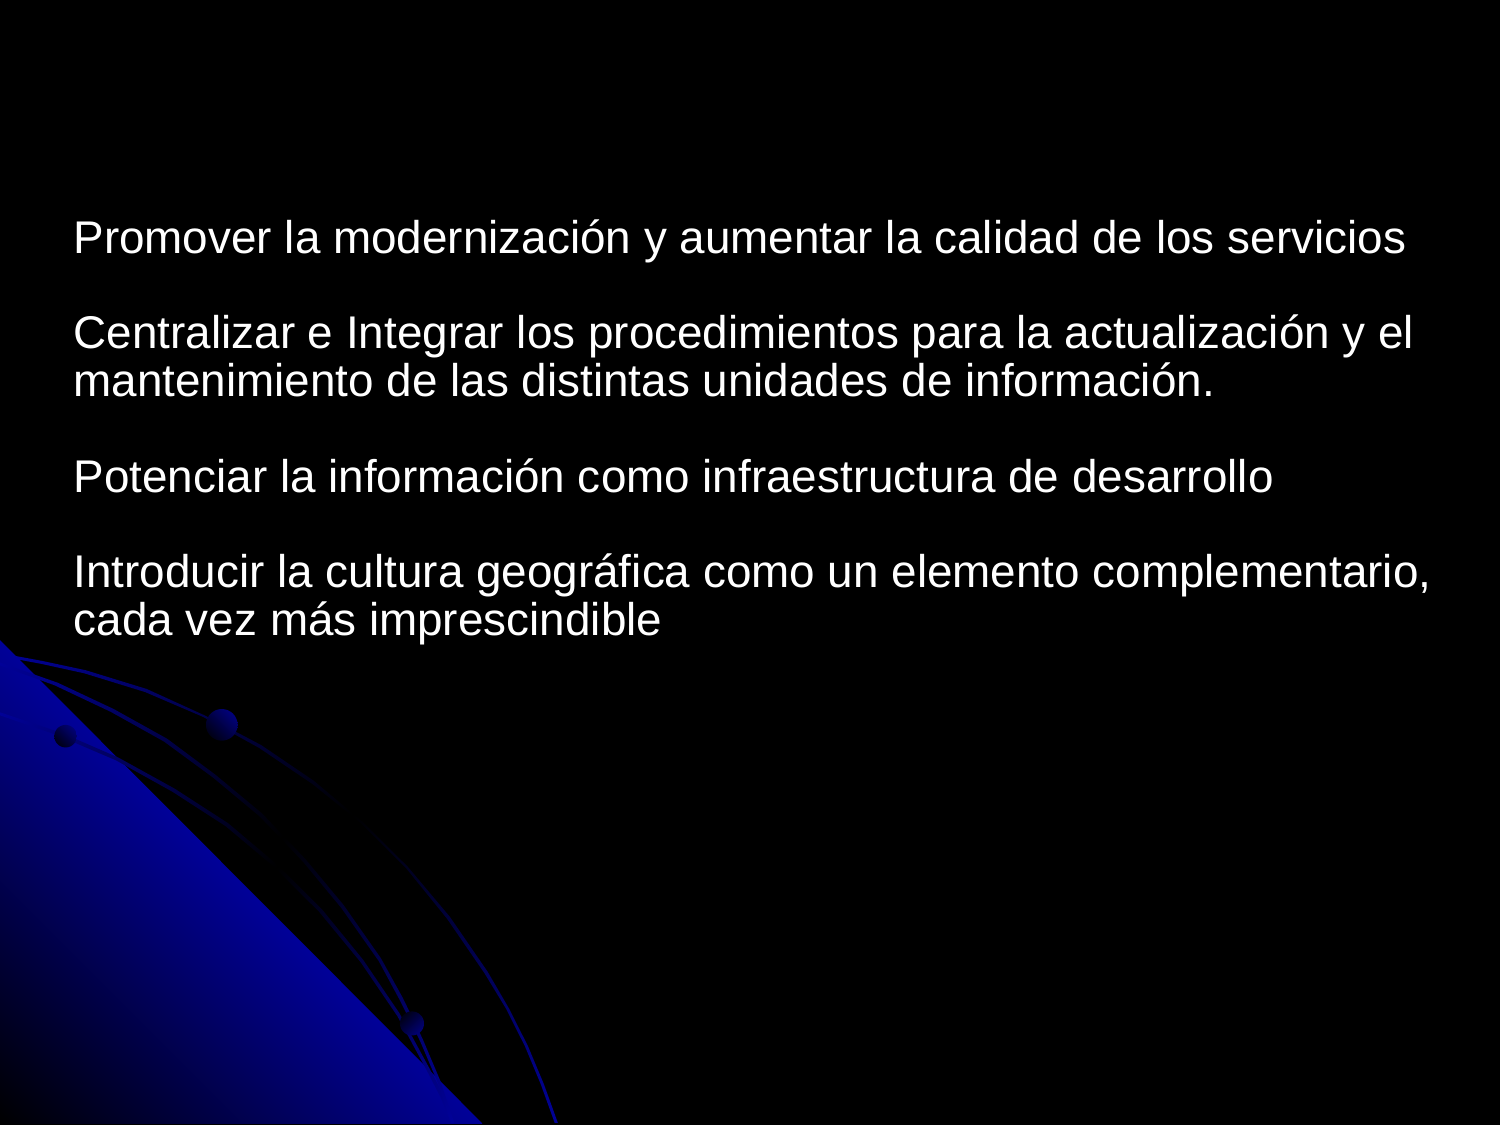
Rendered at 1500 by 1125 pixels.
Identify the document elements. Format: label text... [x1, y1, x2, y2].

text_box Promover la modernización y aumentar la calidad de los servicios Centralizar e Integrar los procedimientos para la actualización y el mantenimiento de las distintas unidades de información. Potenciar la información como infraestructura de desarrollo Introducir la cultura geográfica como un elemento complementario, cada vez más imprescindible [59, 156, 1500, 650]
